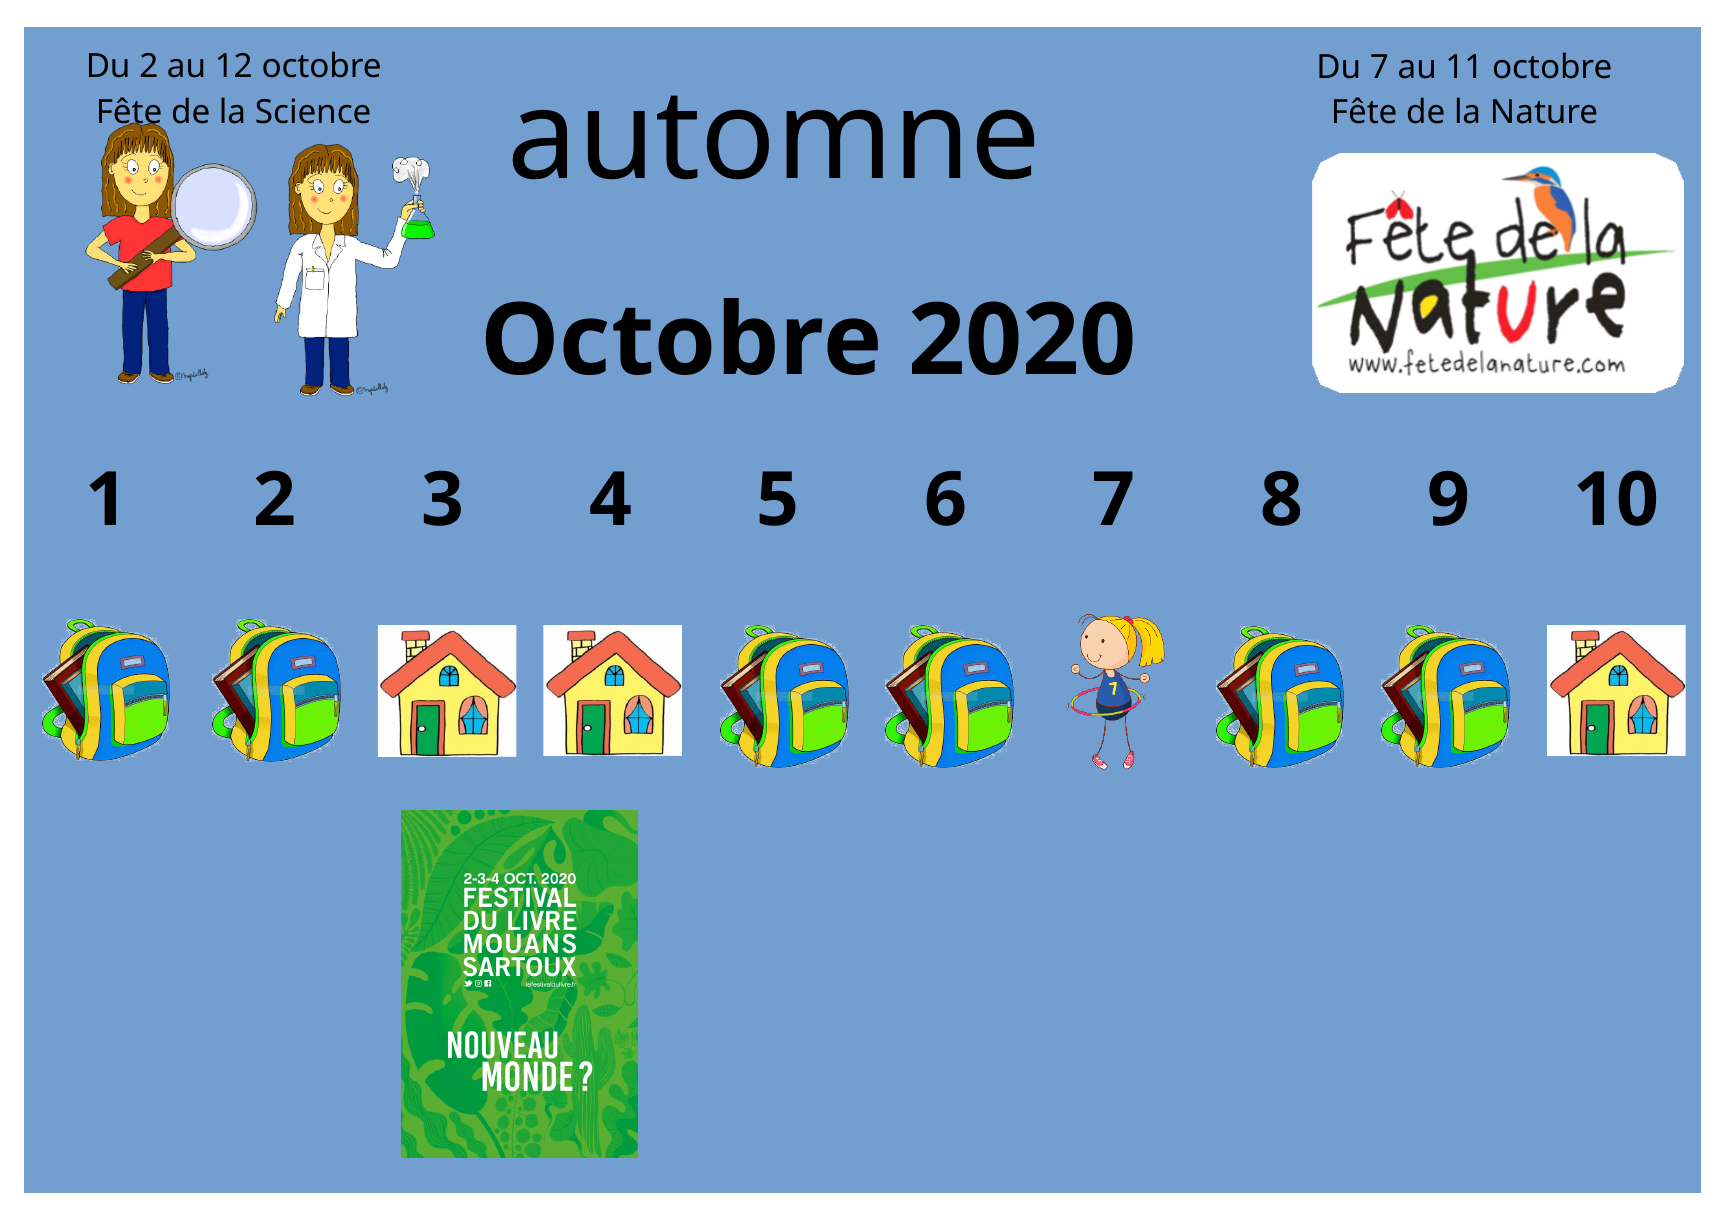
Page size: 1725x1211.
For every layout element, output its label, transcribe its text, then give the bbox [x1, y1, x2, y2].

picture [42, 619, 170, 761]
picture [543, 625, 682, 756]
picture [1381, 625, 1510, 768]
table_cell 10 [1533, 438, 1701, 603]
table_cell 2 [191, 438, 359, 603]
table_cell [1365, 780, 1533, 1193]
picture [377, 625, 517, 757]
table_cell [359, 603, 527, 780]
table_cell [1030, 780, 1198, 1193]
table_cell 3 [359, 438, 527, 603]
table_cell 4 [527, 438, 694, 603]
table_cell [191, 603, 359, 780]
table_cell [1533, 780, 1701, 1193]
table_cell [694, 603, 862, 780]
table_cell [24, 603, 191, 780]
table_cell [1030, 603, 1198, 780]
table_cell [1365, 603, 1533, 780]
table_cell Octobre 2020 [24, 260, 1701, 438]
table_cell [24, 780, 191, 1193]
table_cell [191, 780, 359, 1193]
table_cell 5 [694, 438, 862, 603]
table_header [258, 141, 264, 260]
picture [401, 810, 638, 1158]
picture [1216, 626, 1344, 768]
picture [720, 625, 849, 768]
table_cell 9 [1365, 438, 1533, 603]
table_cell [359, 780, 527, 1193]
text_box Du 7 au 11 octobre Fête de la Nature [1263, 35, 1666, 141]
table_header [24, 27, 1701, 260]
table_cell [694, 780, 862, 1193]
picture [1057, 614, 1170, 770]
table_cell 6 [862, 438, 1030, 603]
picture [76, 97, 258, 386]
table_cell [1198, 780, 1365, 1193]
picture [264, 119, 439, 398]
table_cell [1198, 603, 1365, 780]
picture [1311, 153, 1684, 393]
table_cell 1 [24, 438, 191, 603]
picture [885, 625, 1014, 768]
picture [212, 619, 341, 762]
table_cell [527, 780, 694, 1193]
table_cell 8 [1198, 438, 1365, 603]
table_cell 7 [1030, 438, 1198, 603]
picture [1547, 625, 1686, 756]
text_box Du 2 au 12 octobre Fête de la Science [33, 35, 435, 141]
table_cell [1533, 603, 1701, 780]
table_cell [862, 780, 1030, 1193]
table_cell [862, 603, 1030, 780]
text_box automne [492, 36, 1057, 223]
table_cell [527, 603, 694, 780]
